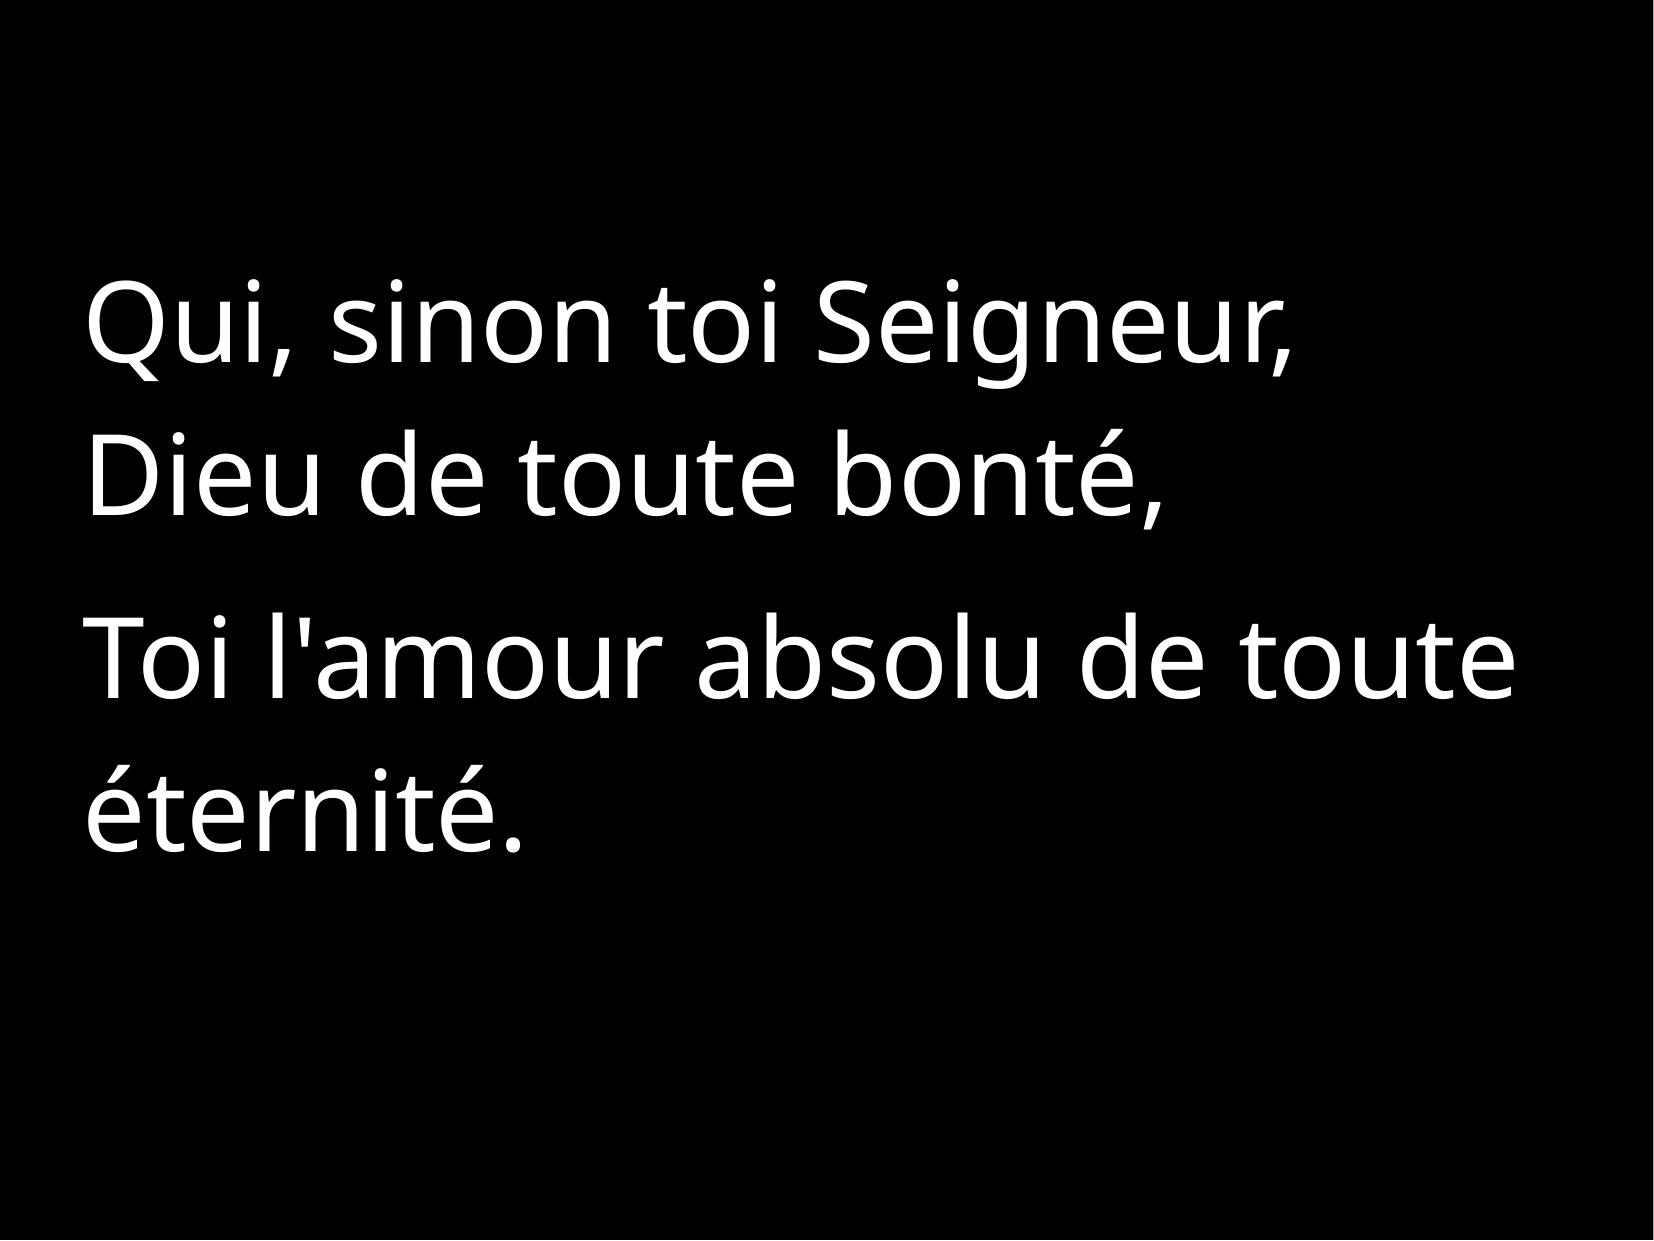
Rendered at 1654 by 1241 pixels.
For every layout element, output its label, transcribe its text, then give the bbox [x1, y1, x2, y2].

list Qui, sinon toi Seigneur, Dieu de toute bonté, Toi l'amour absolu de toute éternité. [82, 59, 1571, 1109]
